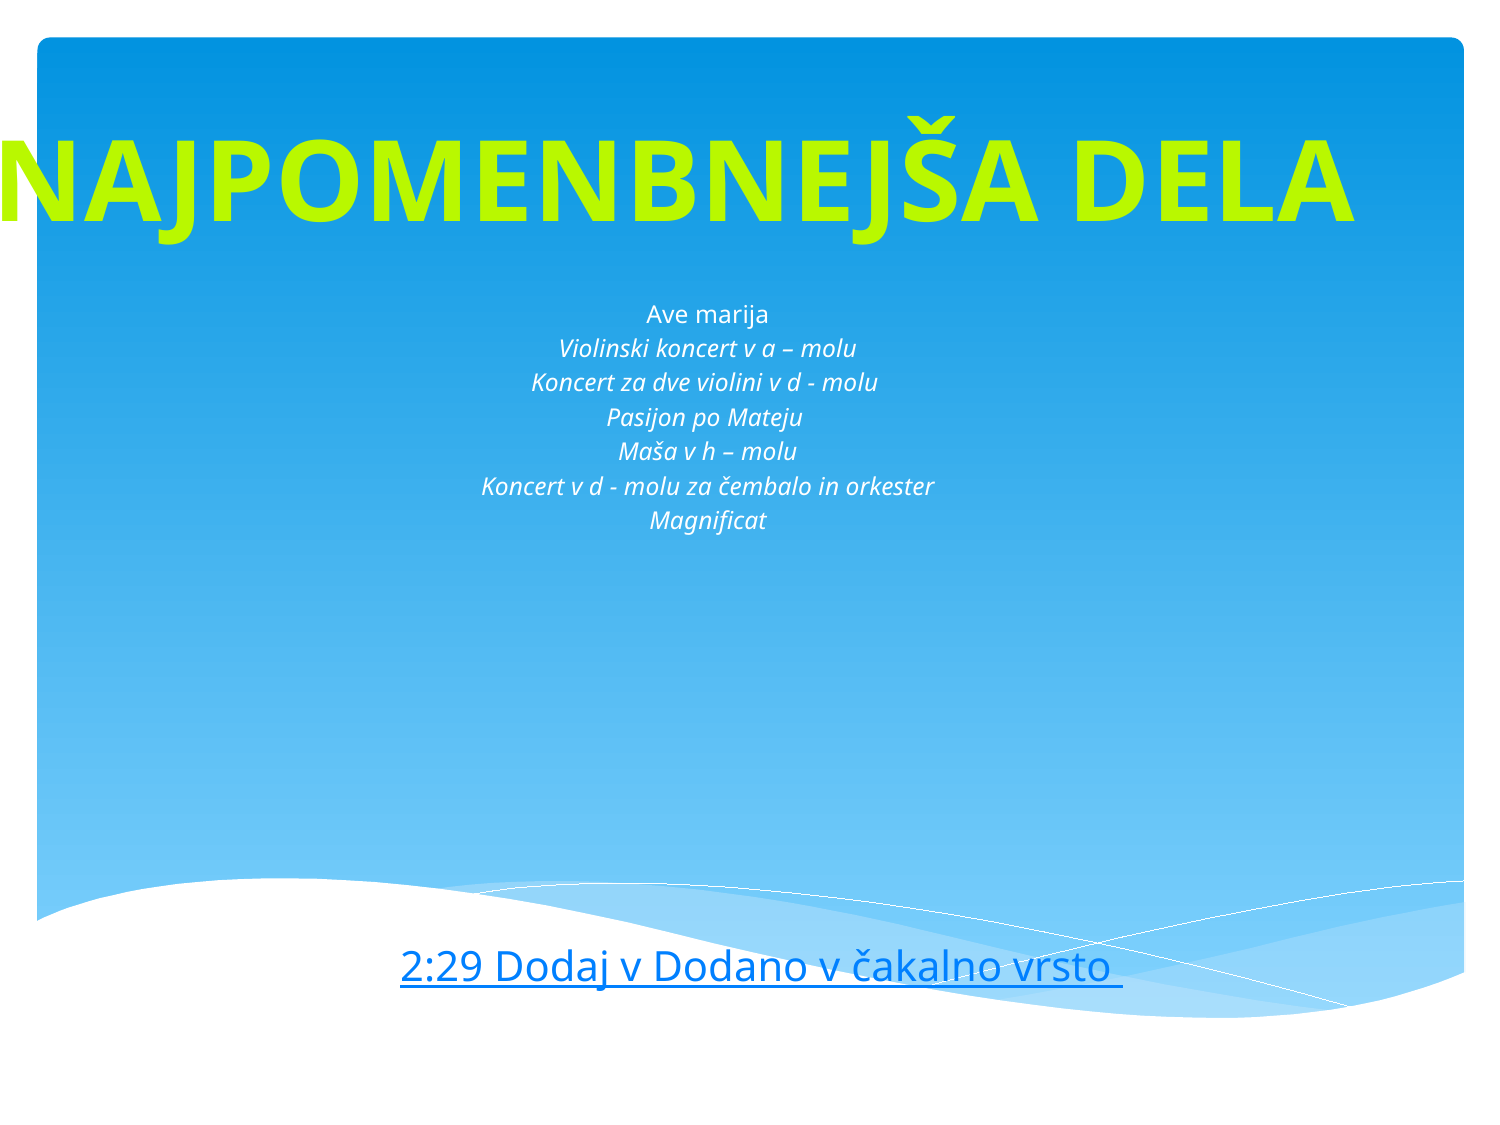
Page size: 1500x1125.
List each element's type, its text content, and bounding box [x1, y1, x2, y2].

subtitle Ave marija Violinski koncert v a – molu Koncert za dve violini v d - molu Pasijon po Mateju Maša v h – molu Koncert v d - molu za čembalo in orkester Magnificat [183, 290, 1234, 579]
text_box Najpomenbnejša dela [0, 101, 1371, 252]
title 2:29 Dodaj v Dodano v čakalno vrsto [123, 763, 1399, 1005]
